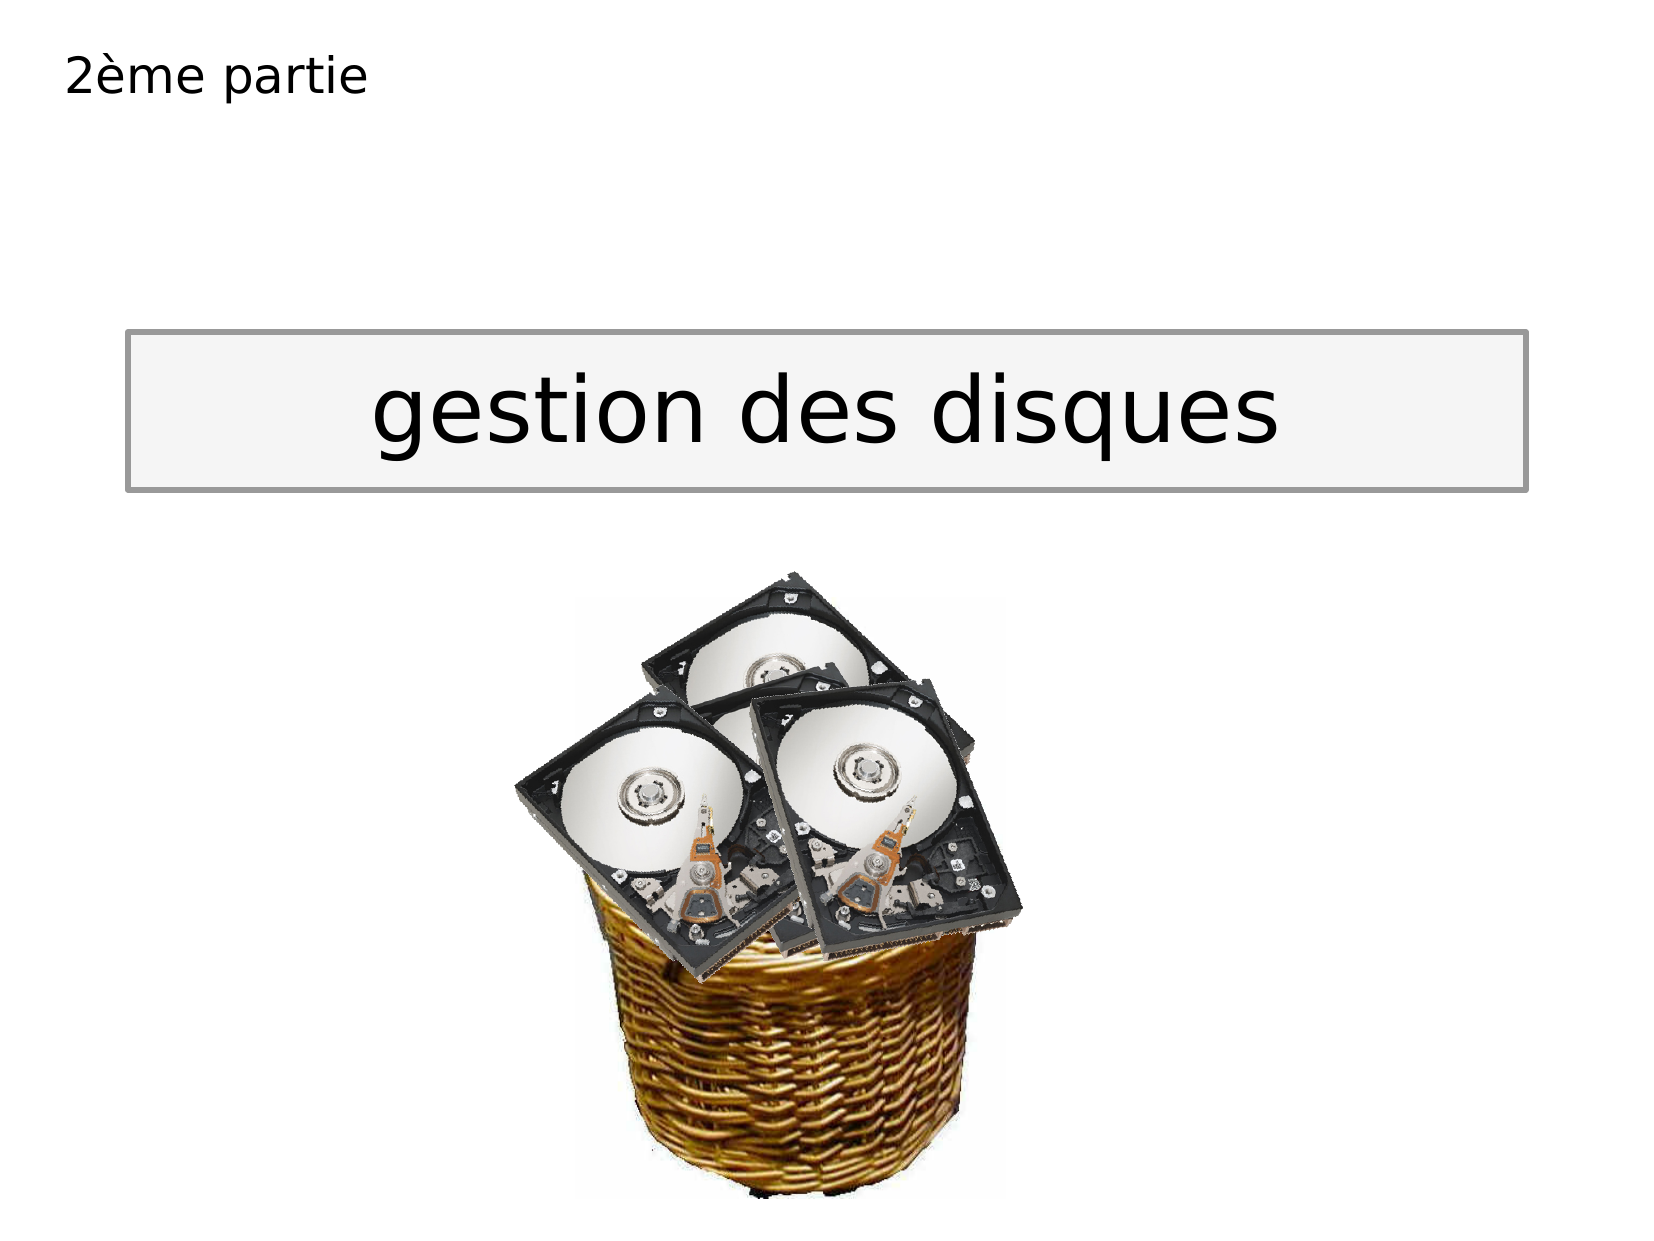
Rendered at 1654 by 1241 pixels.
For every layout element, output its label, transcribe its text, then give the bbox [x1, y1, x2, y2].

text_box 2ème partie [43, 47, 391, 106]
picture [486, 526, 1072, 1200]
title gestion des disques [136, 347, 1518, 473]
text_box [127, 331, 1526, 490]
